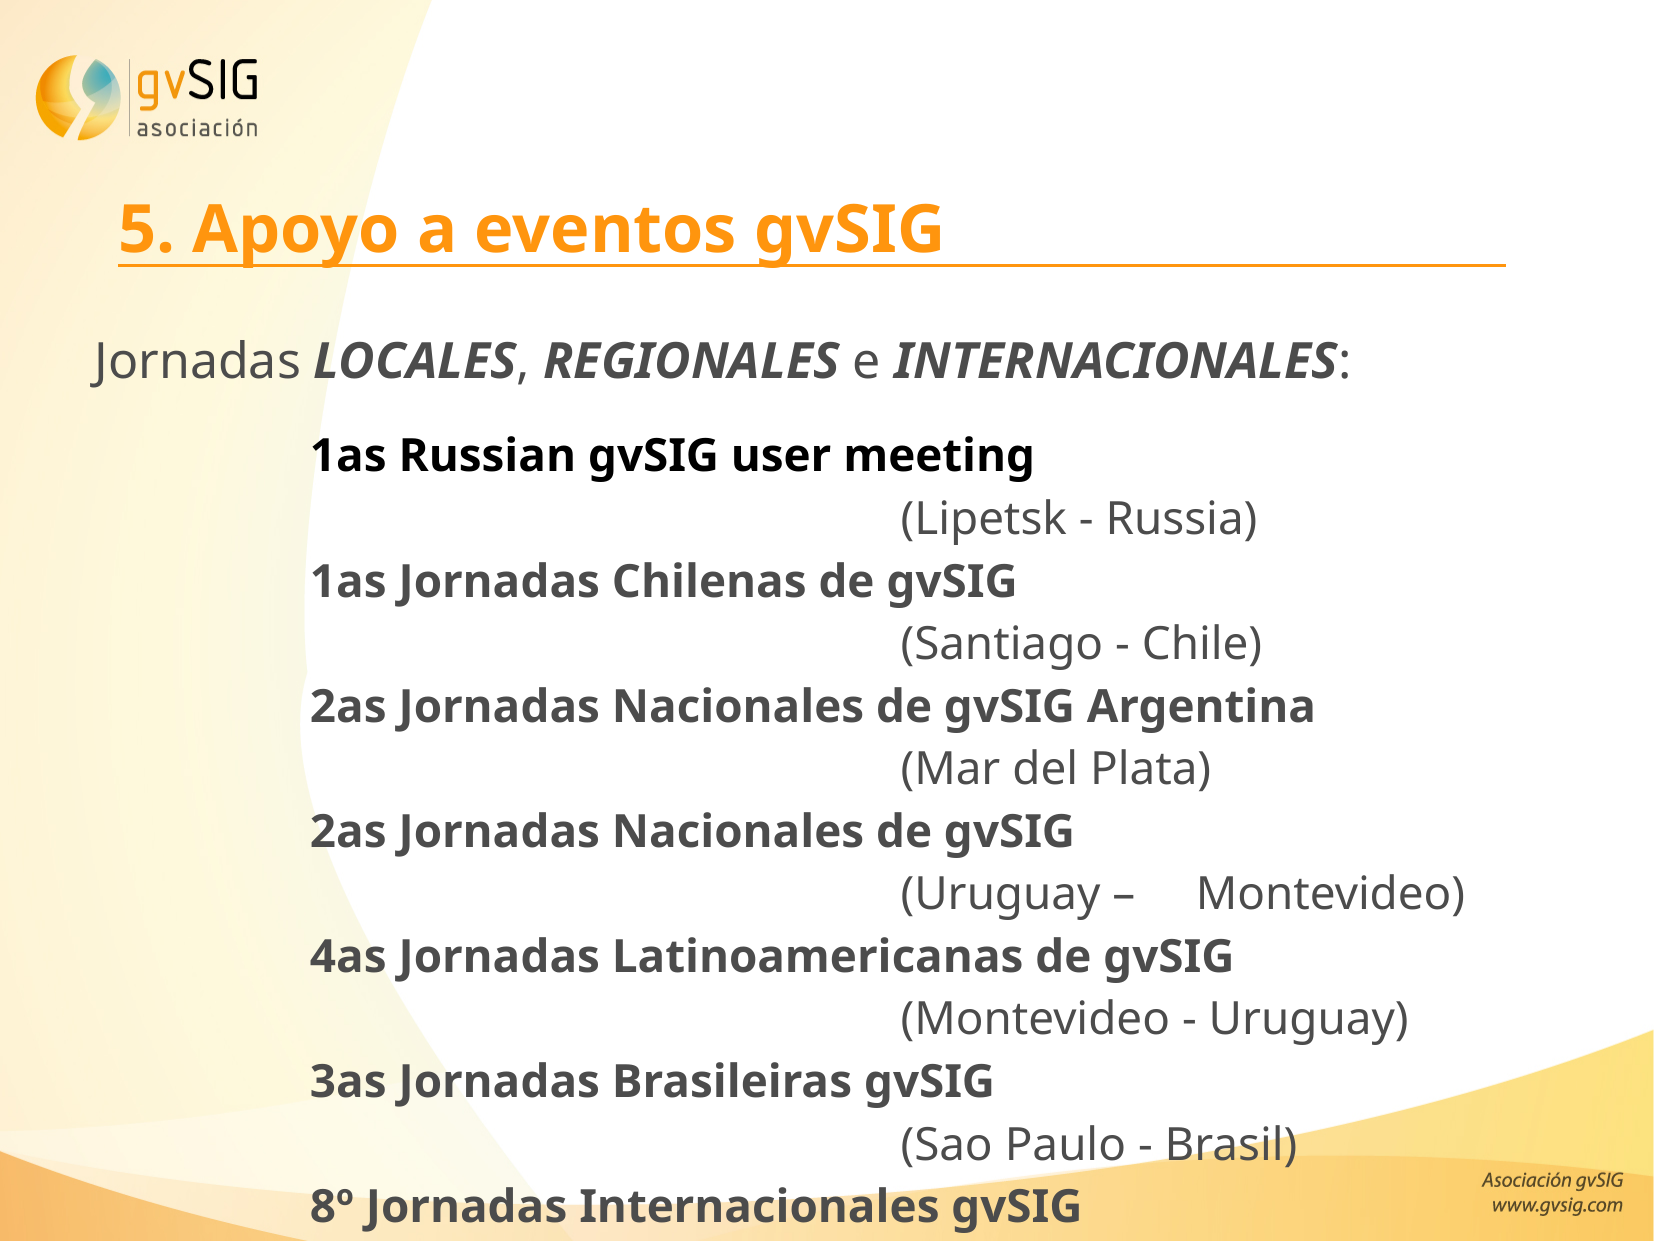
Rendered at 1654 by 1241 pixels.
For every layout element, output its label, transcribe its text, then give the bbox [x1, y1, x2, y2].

title 5. Apoyo a eventos gvSIG [118, 177, 1607, 276]
text_box 1as Russian gvSIG user meeting (Lipetsk - Russia) 1as Jornadas Chilenas de gvSIG (Santiago - Chile) 2as Jornadas Nacionales de gvSIG Argentina (Mar del Plata) 2as Jornadas Nacionales de gvSIG (Uruguay – Montevideo) 4as Jornadas Latinoamericanas de gvSIG (Montevideo - Uruguay) 3as Jornadas Brasileiras gvSIG (Sao Paulo - Brasil) 8º Jornadas Internacionales gvSIG (Valencia - España) [147, 415, 1654, 1182]
picture [0, 0, 1654, 1241]
text_box Jornadas LOCALES, REGIONALES e INTERNACIONALES: [94, 329, 1654, 389]
